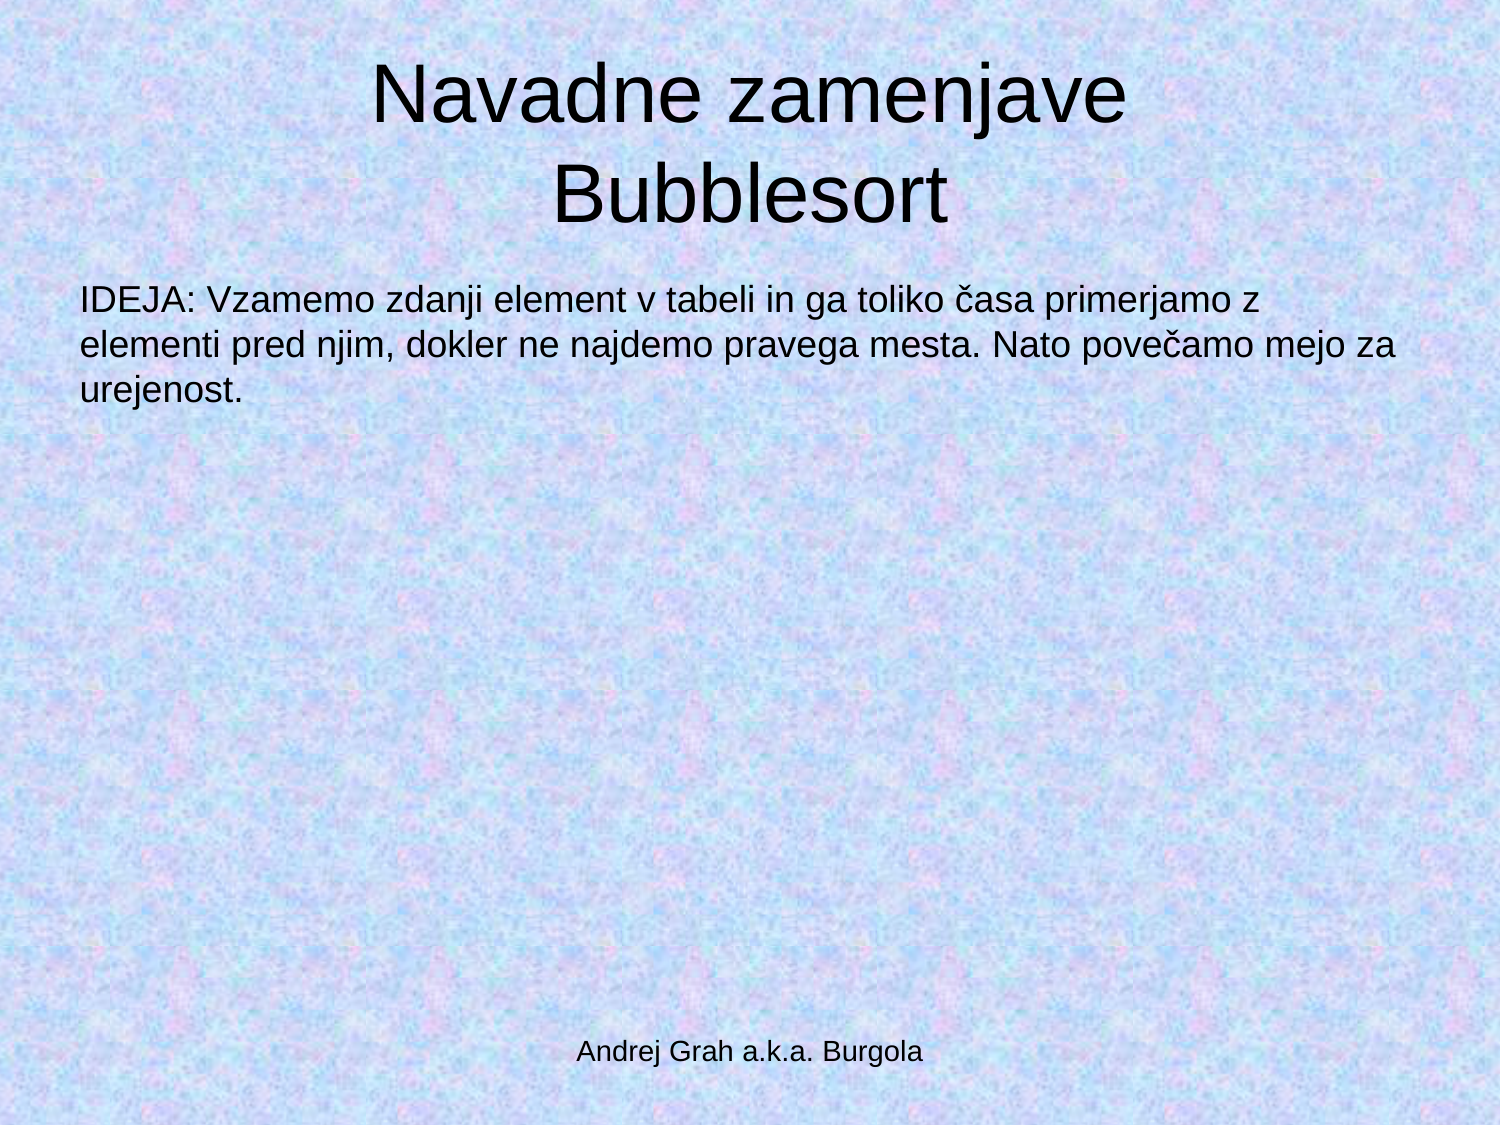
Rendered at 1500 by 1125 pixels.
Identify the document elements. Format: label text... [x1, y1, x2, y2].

text_box IDEJA: Vzamemo zdanji element v tabeli in ga toliko časa primerjamo z elementi pred njim, dokler ne najdemo pravega mesta. Nato povečamo mejo za urejenost. [64, 267, 1424, 418]
picture [0, 0, 1500, 1125]
text_box Andrej Grah a.k.a. Burgola [512, 1024, 988, 1103]
title Navadne zamenjave Bubblesort [75, 31, 1426, 247]
